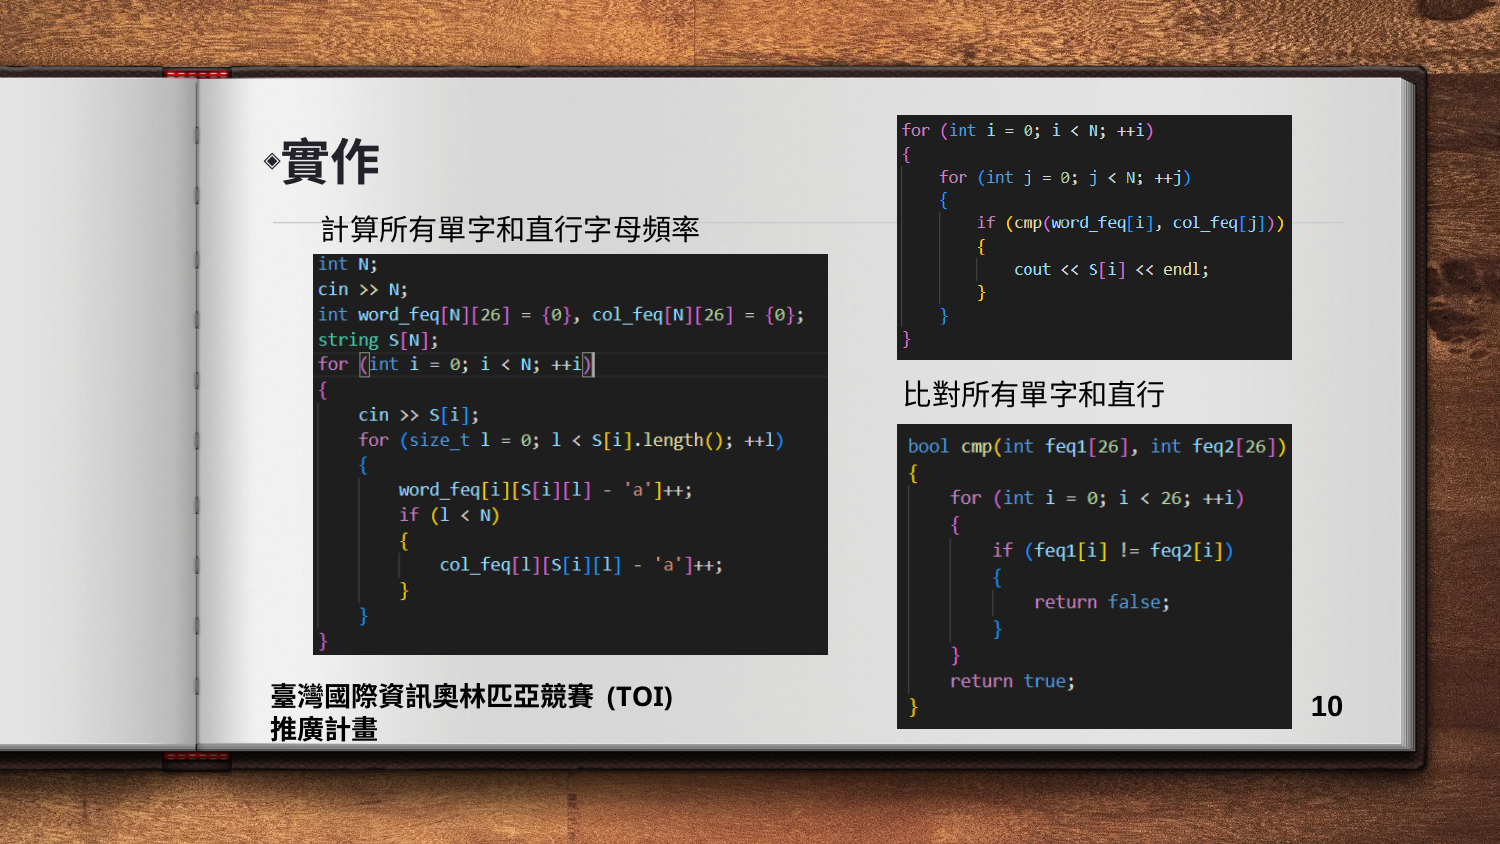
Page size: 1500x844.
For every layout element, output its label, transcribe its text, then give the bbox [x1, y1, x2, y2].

text_box 比對所有單字和直行 [887, 368, 1184, 419]
text_box 10 [1295, 672, 1386, 737]
picture [897, 115, 1292, 360]
picture [313, 254, 828, 655]
text_box 計算所有單字和直行字母頻率 [305, 203, 720, 255]
text_box 實作 [248, 115, 897, 205]
picture [897, 425, 1292, 729]
